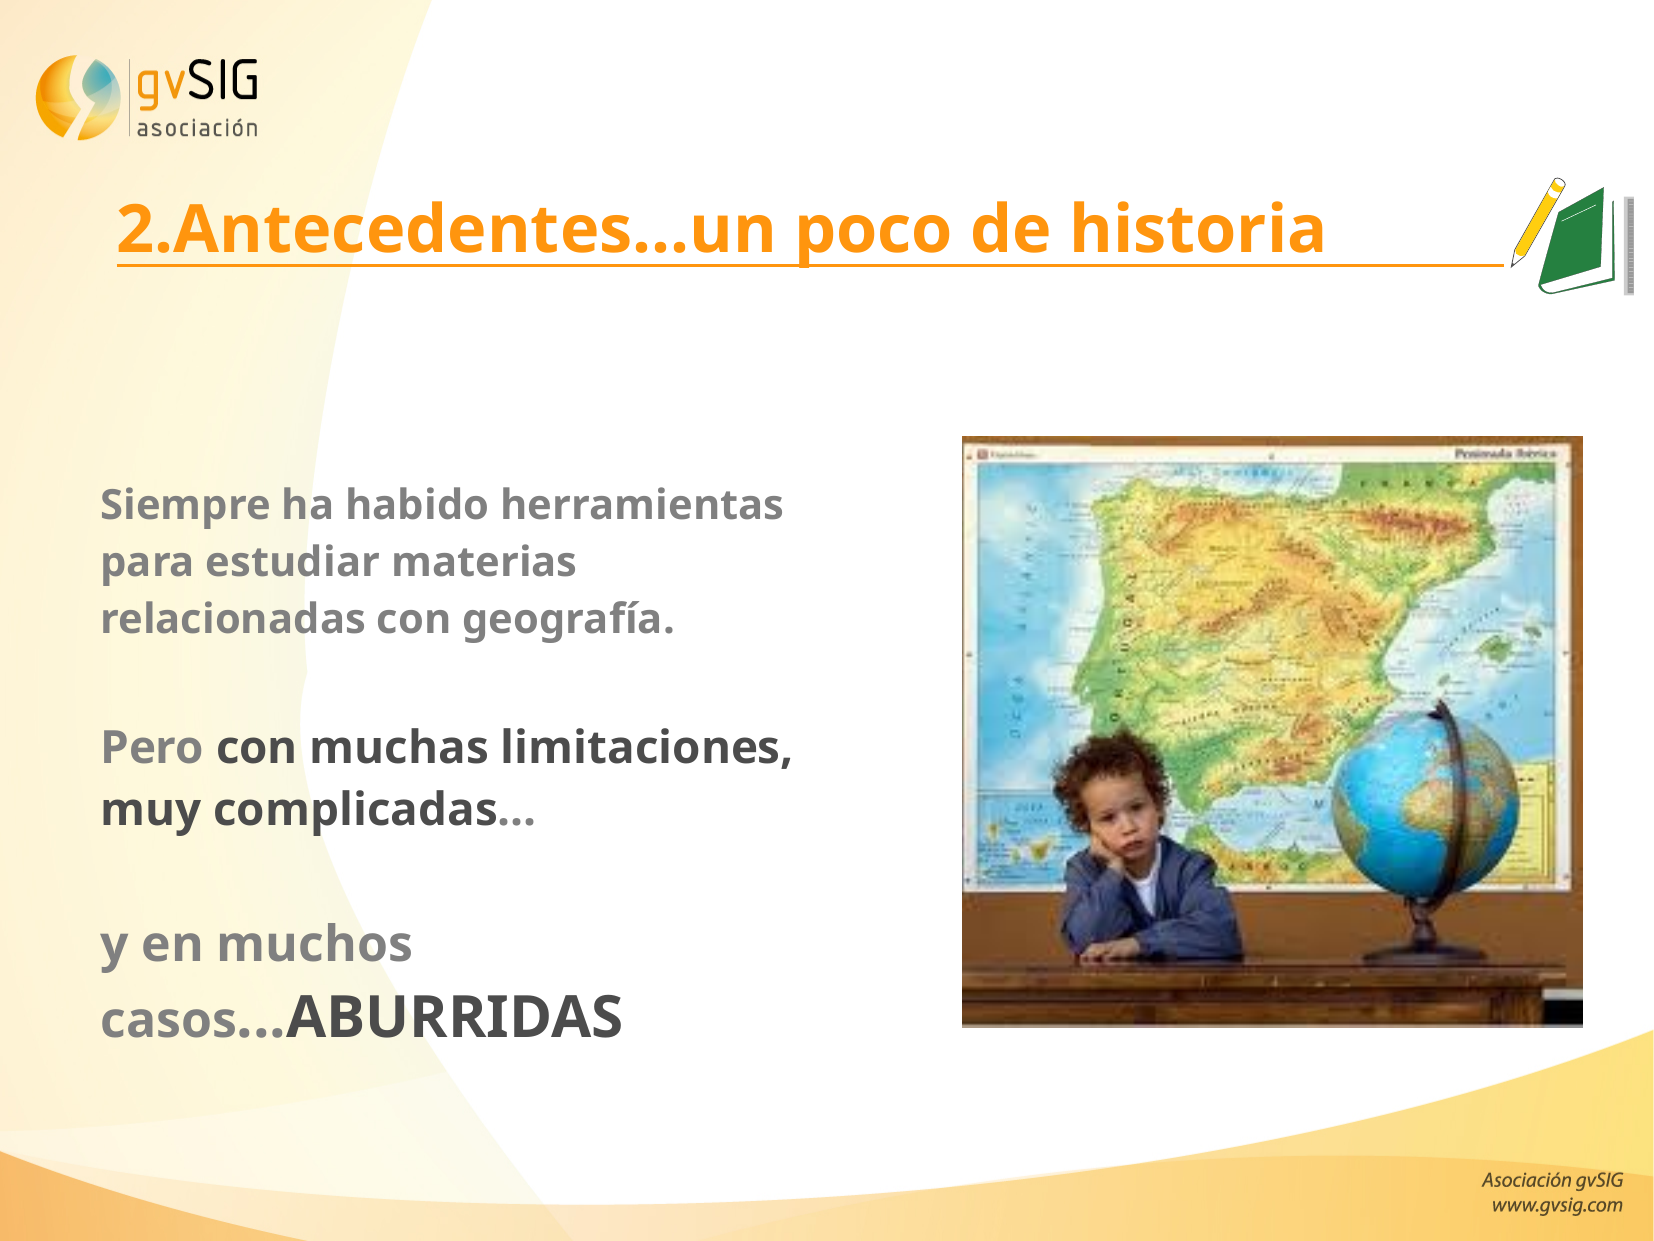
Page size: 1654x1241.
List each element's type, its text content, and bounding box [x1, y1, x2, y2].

picture [0, 0, 1654, 1241]
title Siempre ha habido herramientas para estudiar materias relacionadas con geografía. Pero con muchas limitaciones, muy complicadas... y en muchos casos...ABURRIDAS [100, 464, 839, 1066]
title 2.Antecedentes...un poco de historia [116, 177, 1510, 276]
